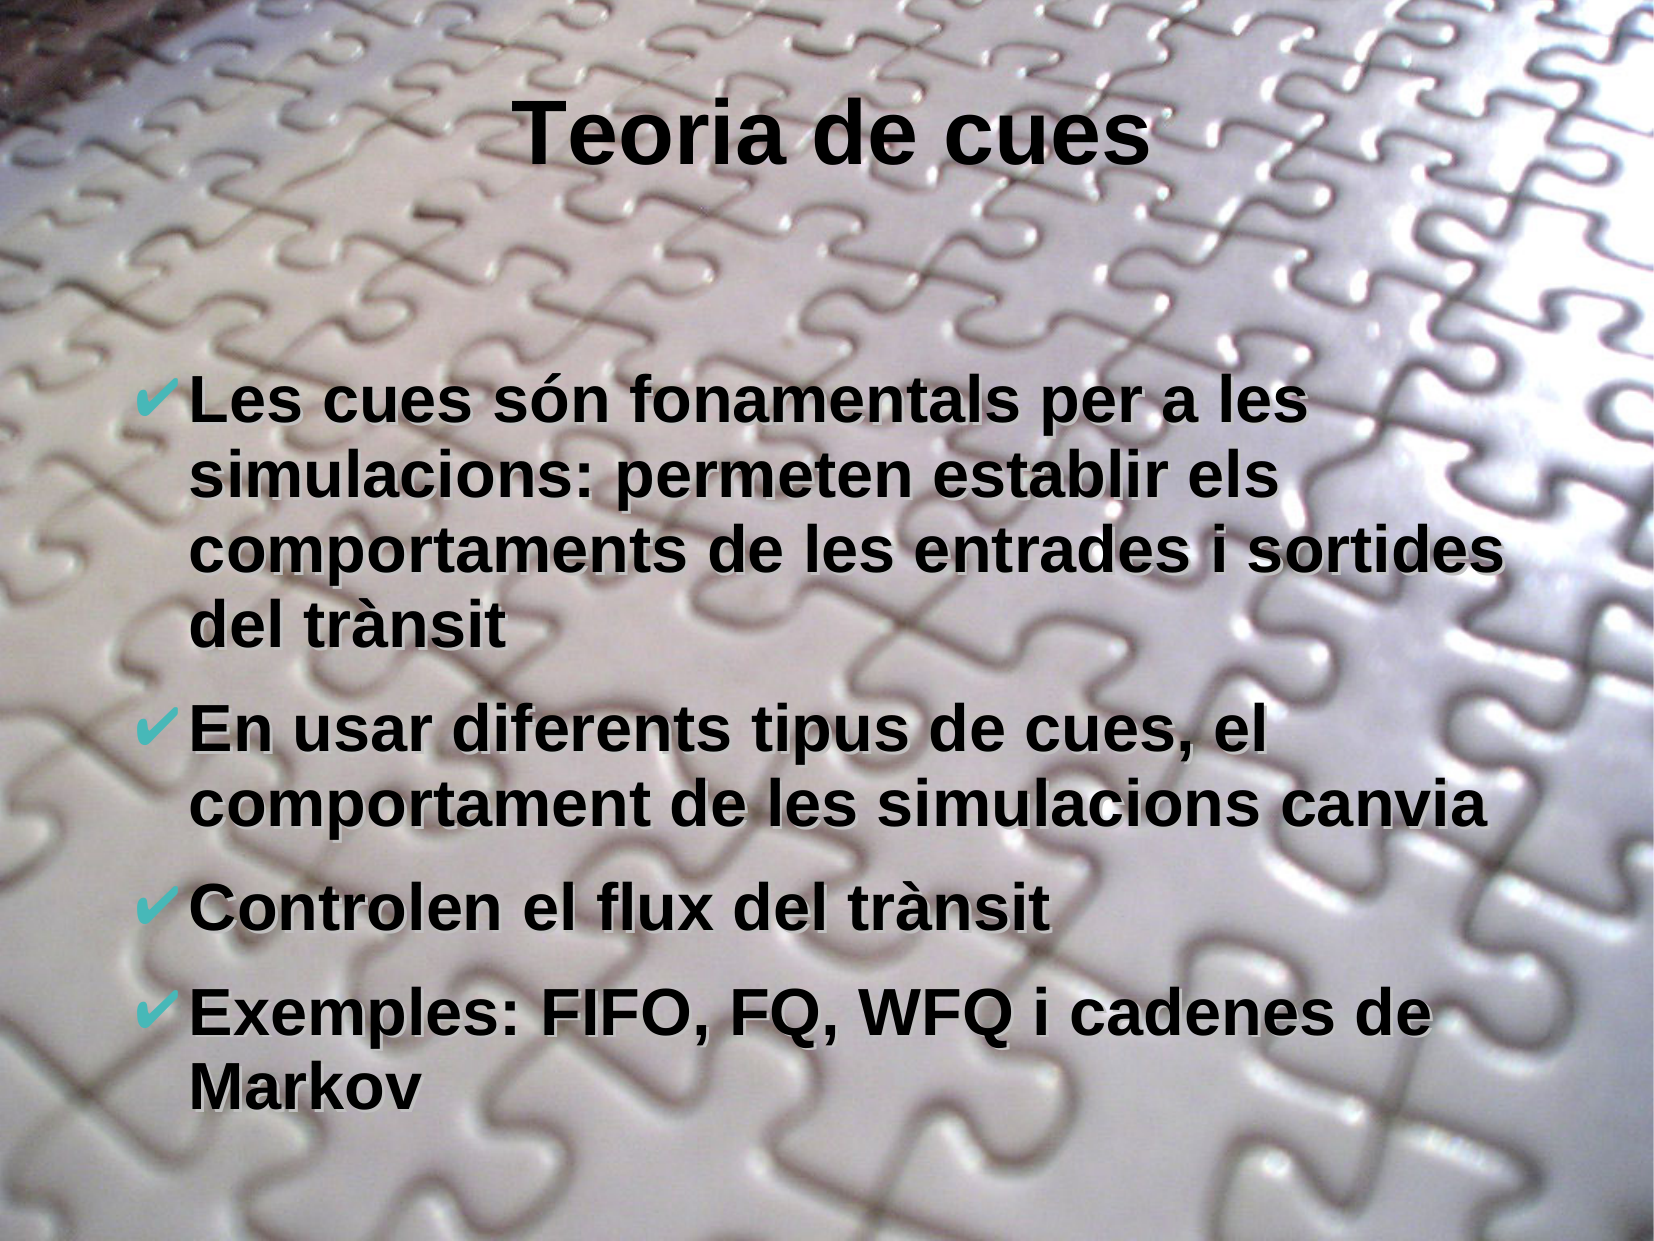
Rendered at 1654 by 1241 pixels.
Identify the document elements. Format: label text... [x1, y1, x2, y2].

title Teoria de cues [88, 29, 1577, 237]
list Les cues són fonamentals per a les simulacions: permeten establir els comportaments de les entrades i sortides del trànsit En usar diferents tipus de cues, el comportament de les simulacions canvia Controlen el flux del trànsit Exemples: FIFO, FQ, WFQ i cadenes de Markov [118, 362, 1542, 1182]
picture [0, 0, 1654, 1241]
